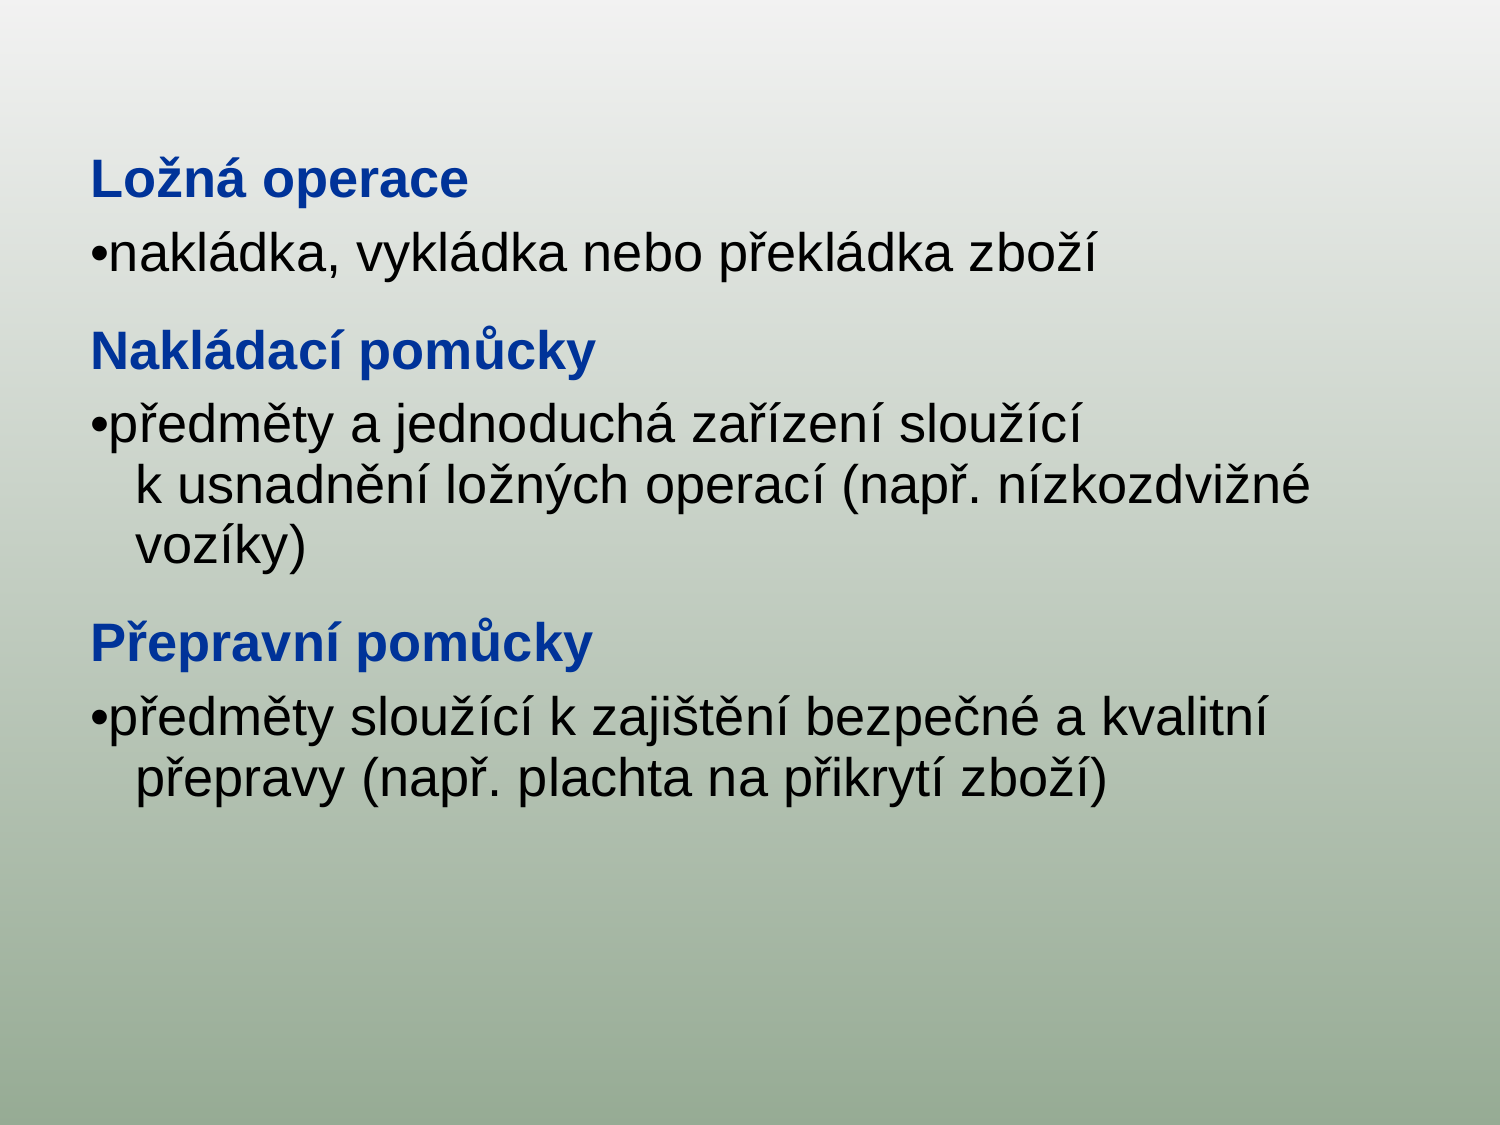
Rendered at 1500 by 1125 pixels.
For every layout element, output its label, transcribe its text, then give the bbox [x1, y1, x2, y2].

list Ložná operace nakládka, vykládka nebo překládka zboží Nakládací pomůcky předměty a jednoduchá zařízení sloužící k usnadnění ložných operací (např. nízkozdvižné vozíky) Přepravní pomůcky předměty sloužící k zajištění bezpečné a kvalitní přepravy (např. plachta na přikrytí zboží) [75, 140, 1426, 1021]
